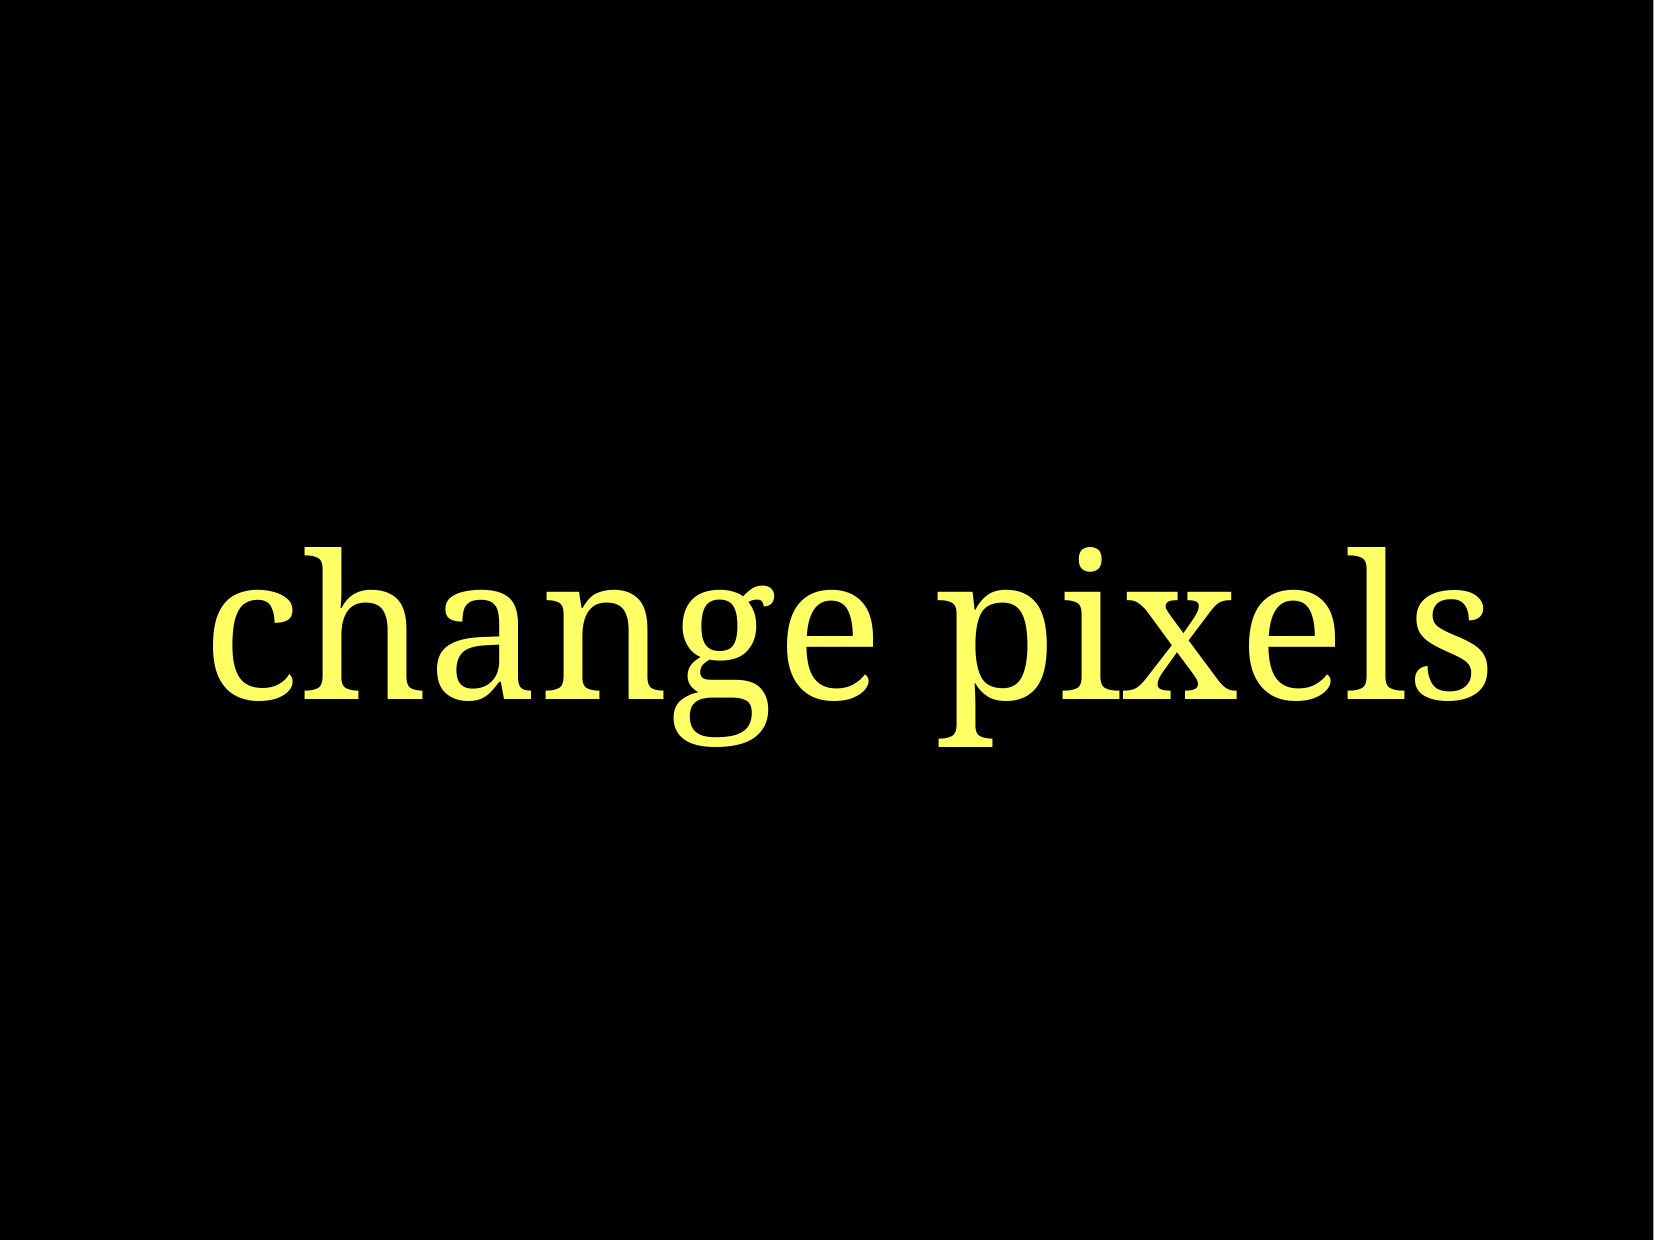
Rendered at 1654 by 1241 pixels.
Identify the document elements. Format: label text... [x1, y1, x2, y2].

subtitle change pixels [37, 451, 1628, 794]
